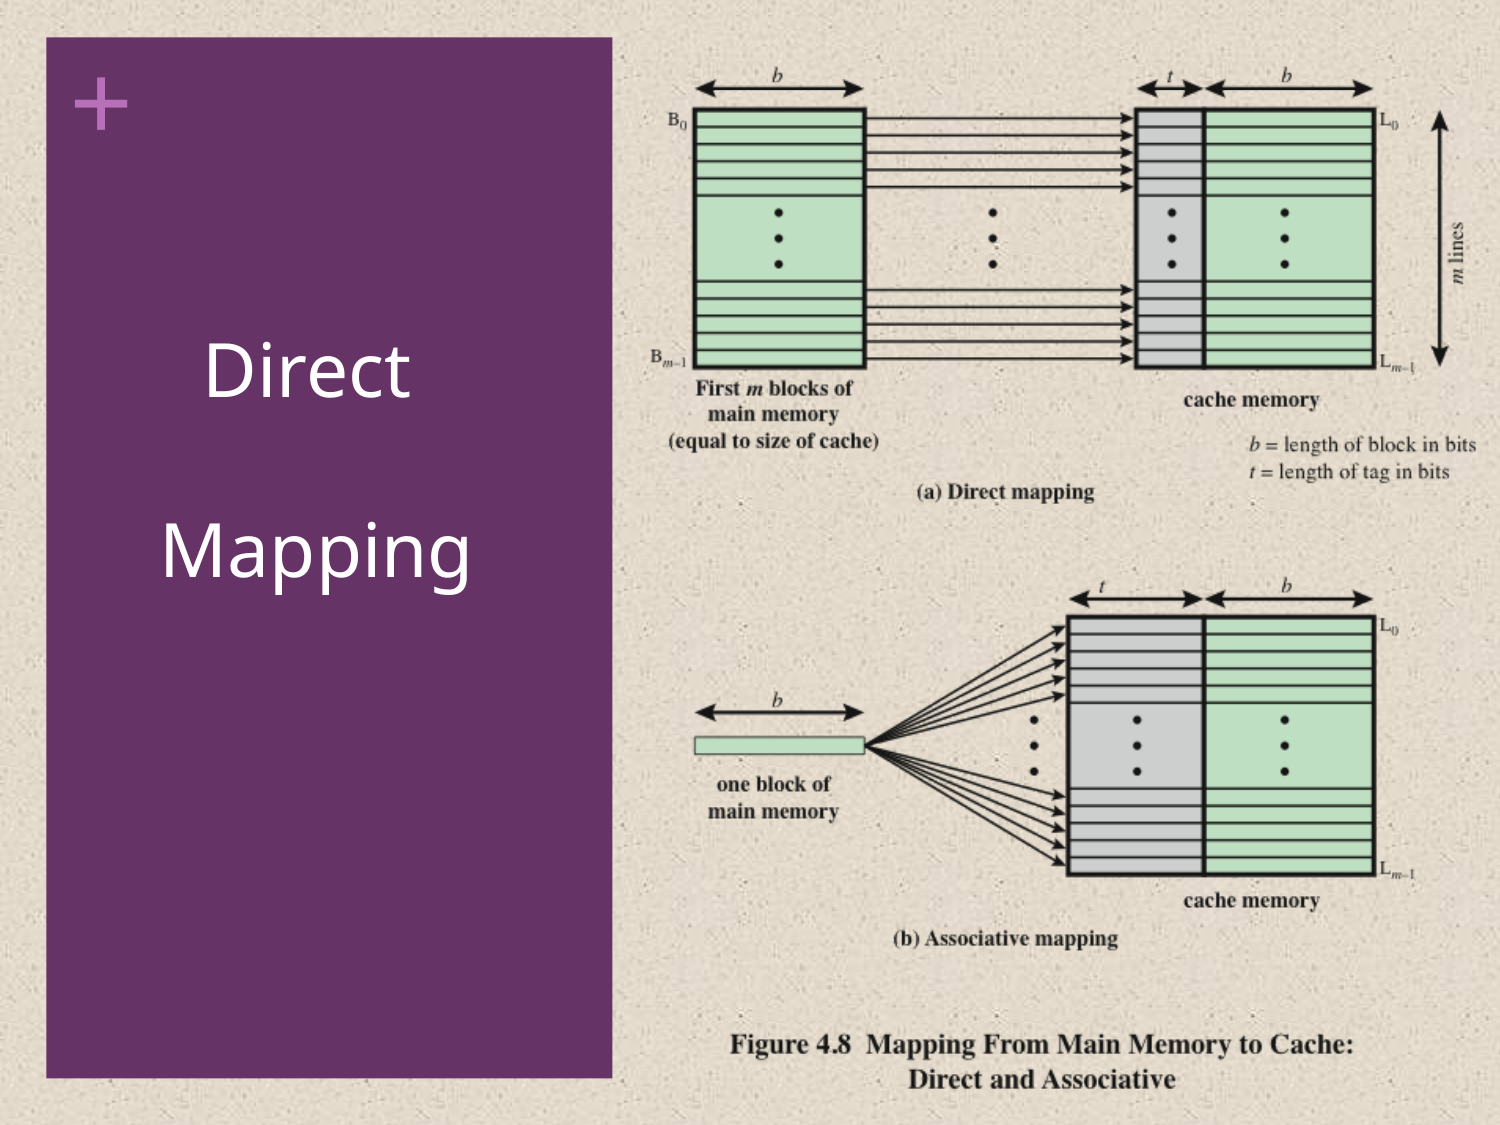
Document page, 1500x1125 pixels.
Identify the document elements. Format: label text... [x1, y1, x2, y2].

title Direct Mapping [50, 237, 584, 600]
picture [0, 0, 1500, 1125]
